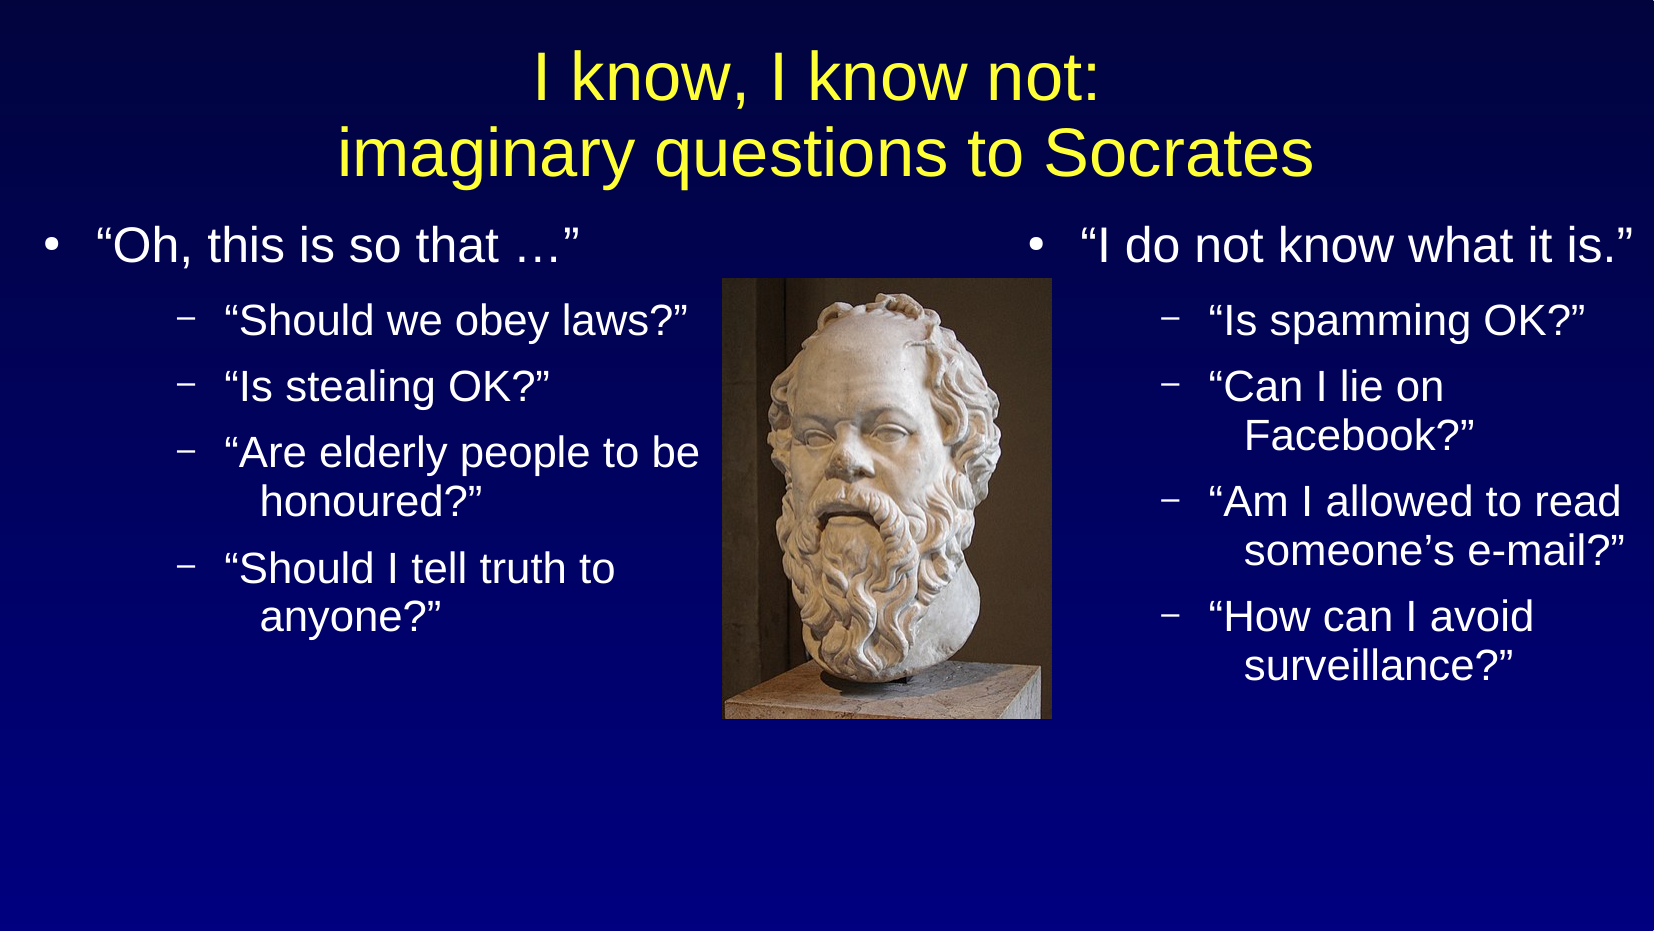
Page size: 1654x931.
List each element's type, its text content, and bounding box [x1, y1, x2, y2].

list “I do not know what it is.” “Is spamming OK?” “Can I lie on Facebook?” “Am I allowed to read someone’s e-mail?” “How can I avoid surveillance?” [996, 217, 1649, 758]
list “Oh, this is so that …” “Should we obey laws?” “Is stealing OK?” “Are elderly people to be honoured?” “Should I tell truth to anyone?” [11, 217, 739, 758]
picture [722, 278, 1052, 719]
title I know, I know not: imaginary questions to Socrates [82, 37, 1571, 193]
